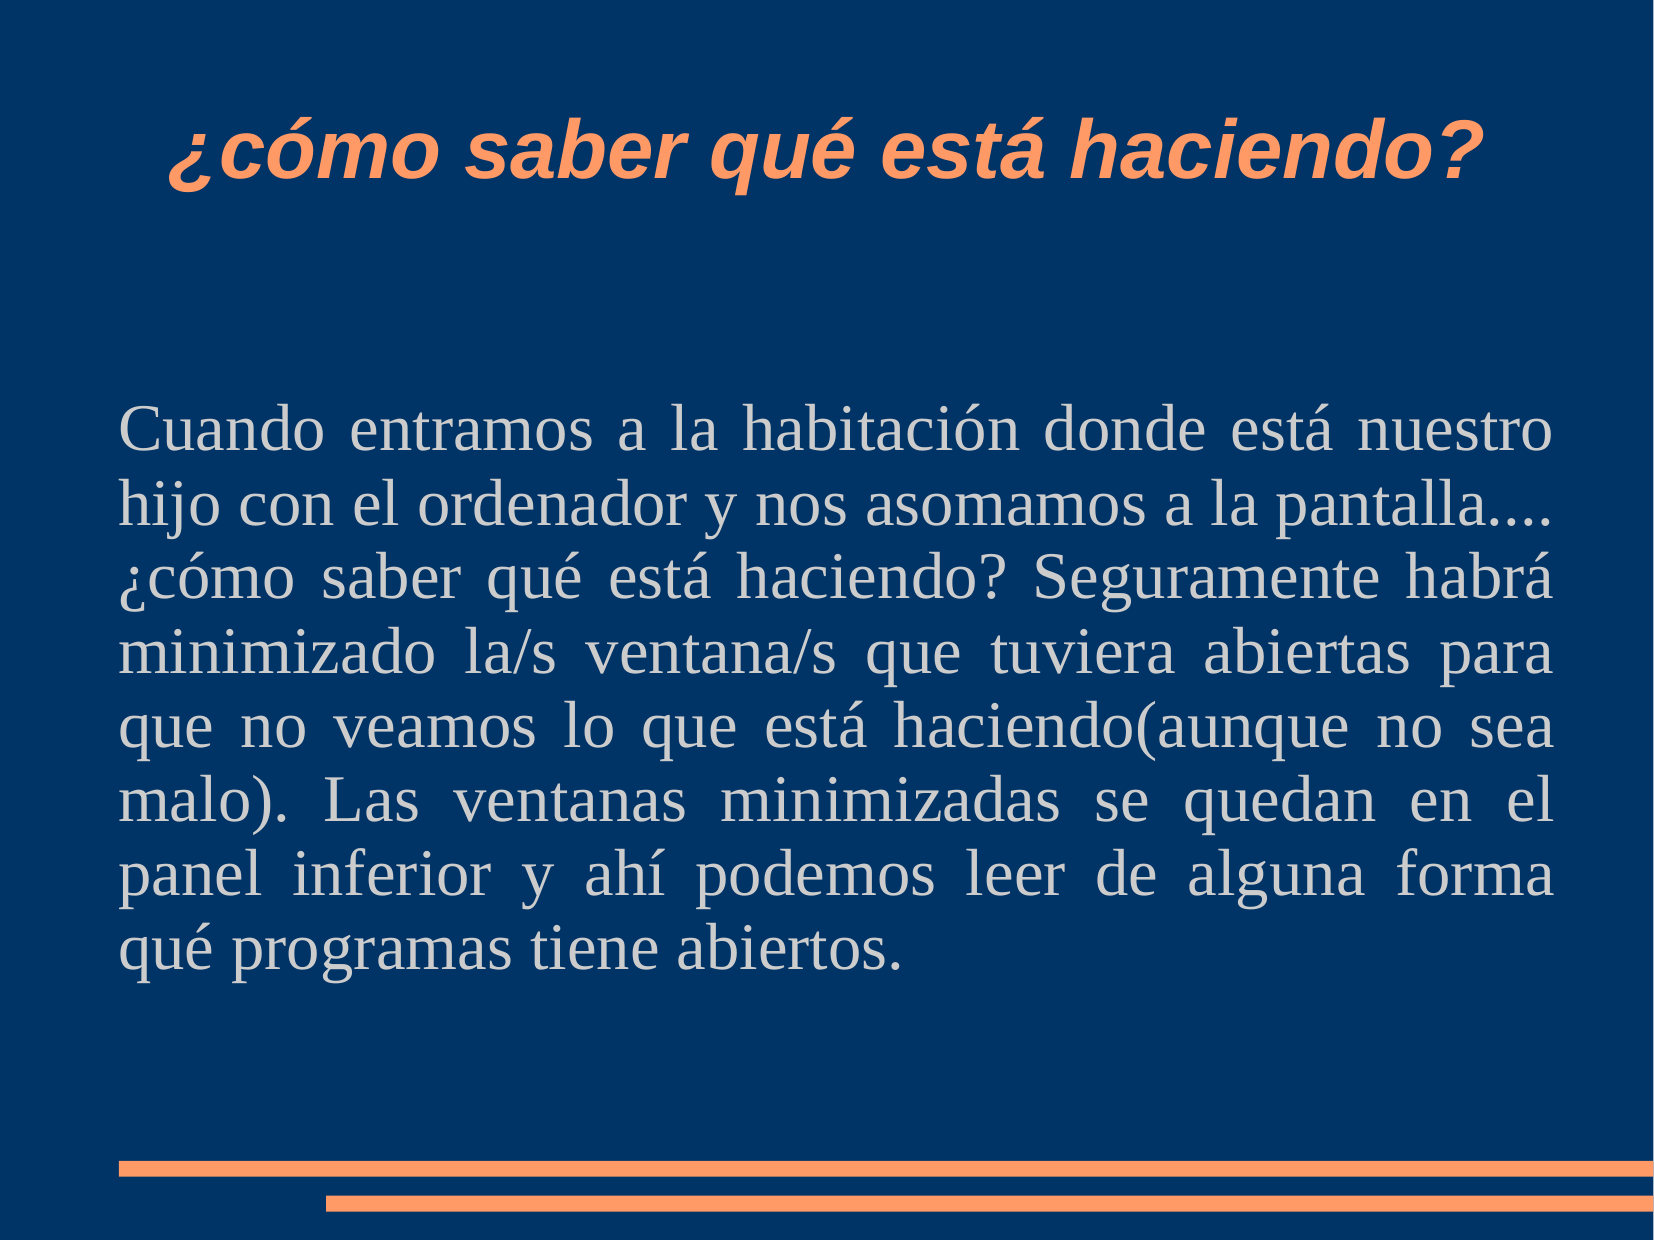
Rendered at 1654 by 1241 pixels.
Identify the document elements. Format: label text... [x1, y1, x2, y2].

title ¿cómo saber qué está haciendo? [121, 46, 1534, 254]
subtitle Cuando entramos a la habitación donde está nuestro hijo con el ordenador y nos asomamos a la pantalla....¿cómo saber qué está haciendo? Seguramente habrá minimizado la/s ventana/s que tuviera abiertas para que no veamos lo que está haciendo(aunque no sea malo). Las ventanas minimizadas se quedan en el panel inferior y ahí podemos leer de alguna forma qué programas tiene abiertos. [118, 282, 1558, 1093]
